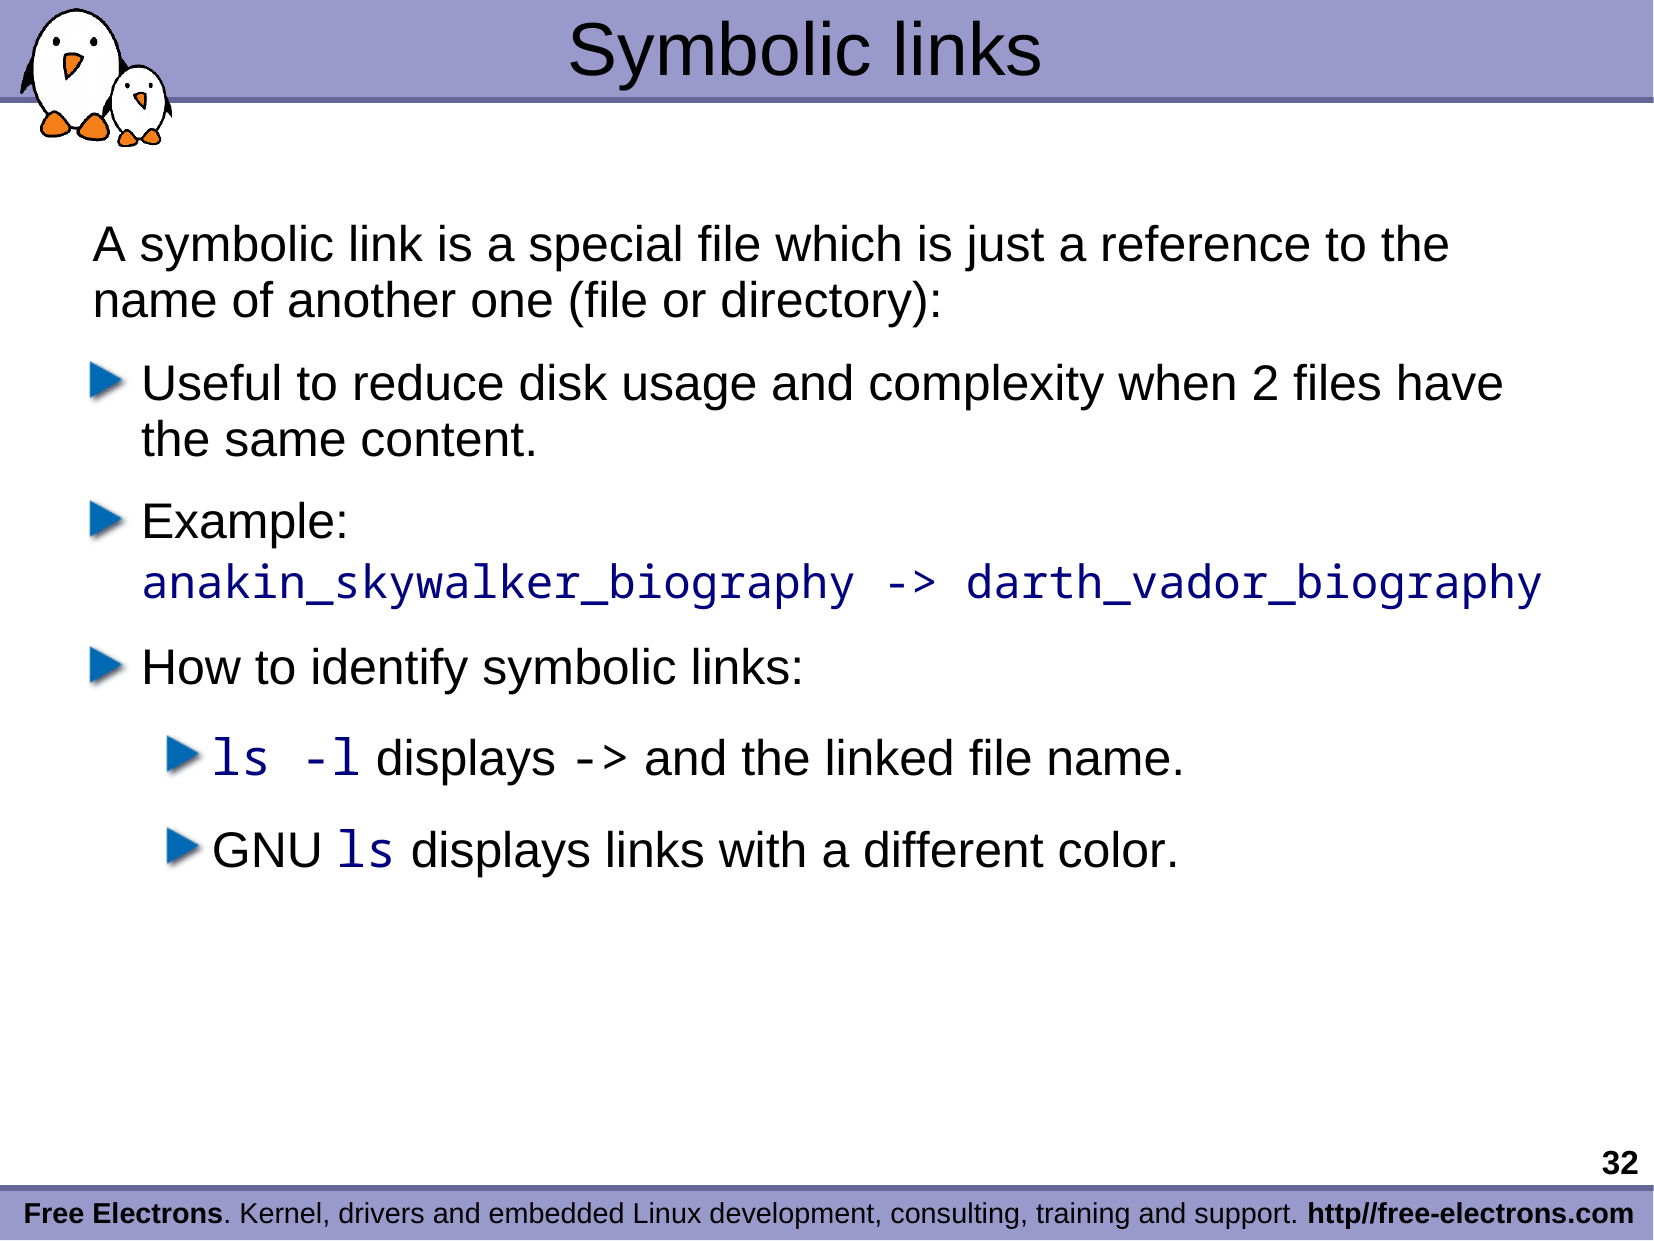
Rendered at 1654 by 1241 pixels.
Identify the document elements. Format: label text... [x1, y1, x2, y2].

list A symbolic link is a special file which is just a reference to the name of another one (file or directory): Useful to reduce disk usage and complexity when 2 files have the same content. Example: anakin_skywalker_biography -> darth_vador_biography How to identify symbolic links: ls -l displays -> and the linked file name. GNU ls displays links with a different color. [70, 216, 1573, 1044]
title Symbolic links [60, 0, 1551, 100]
picture [20, 8, 172, 147]
